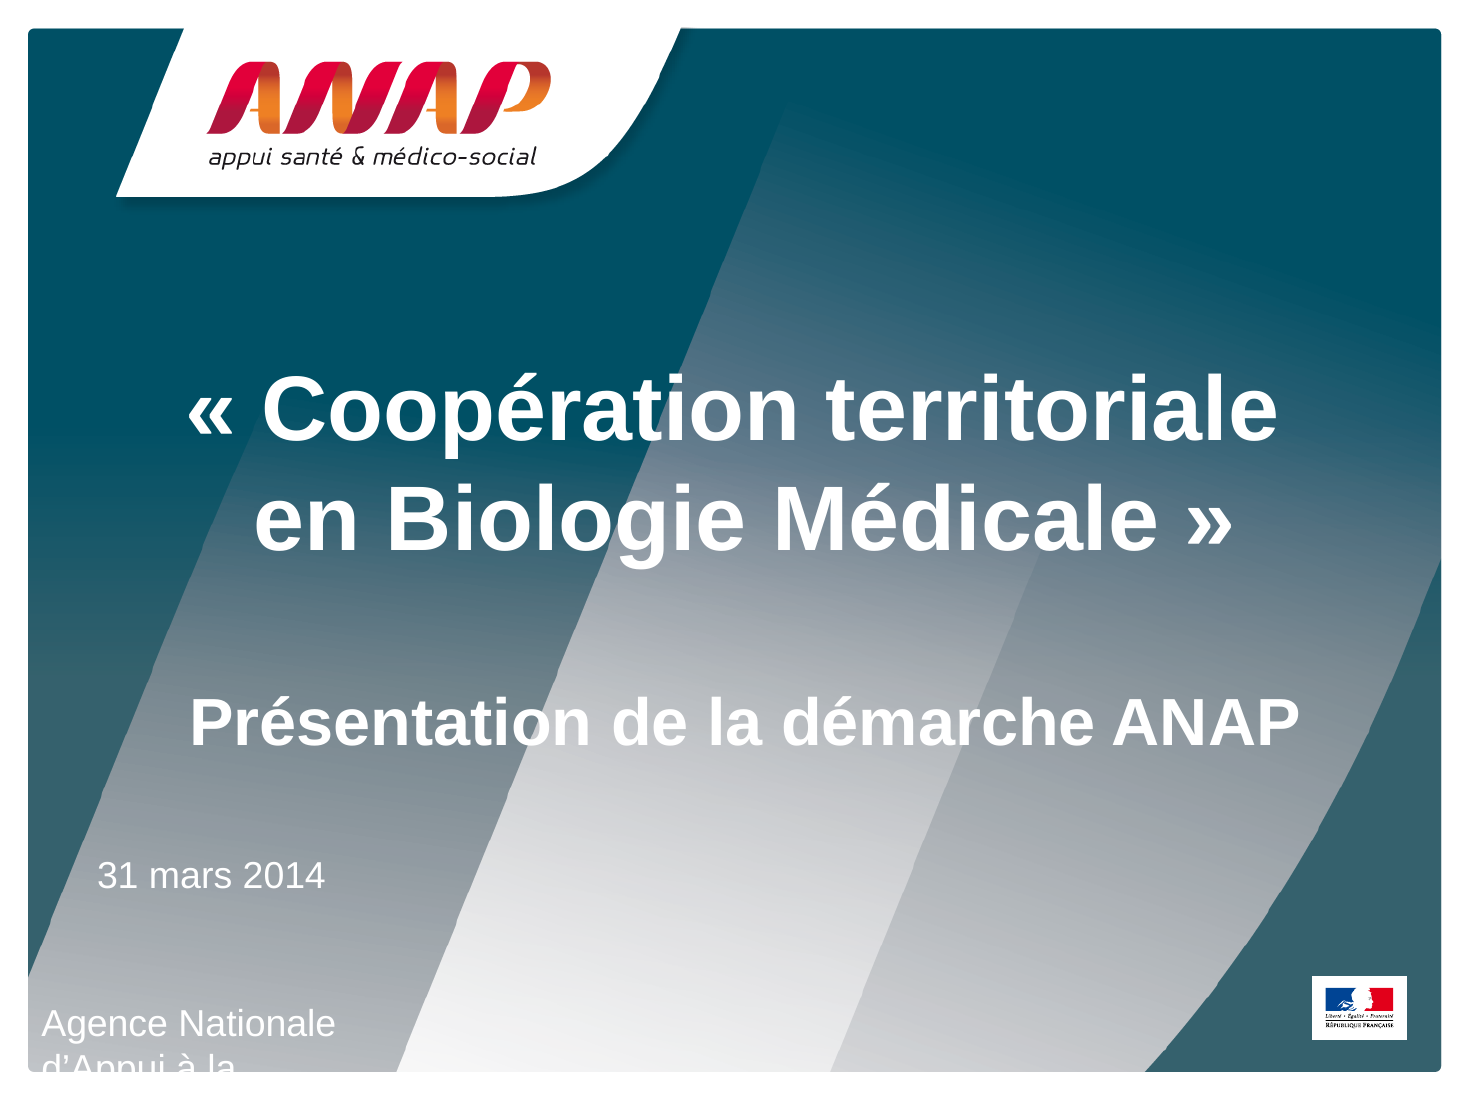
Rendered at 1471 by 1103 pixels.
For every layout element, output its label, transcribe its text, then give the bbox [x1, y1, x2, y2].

picture [0, 0, 1471, 1103]
title « Coopération territoriale en Biologie Médicale » Présentation de la démarche ANAP [110, 341, 1381, 767]
text_box 31 mars 2014 [97, 850, 1232, 897]
